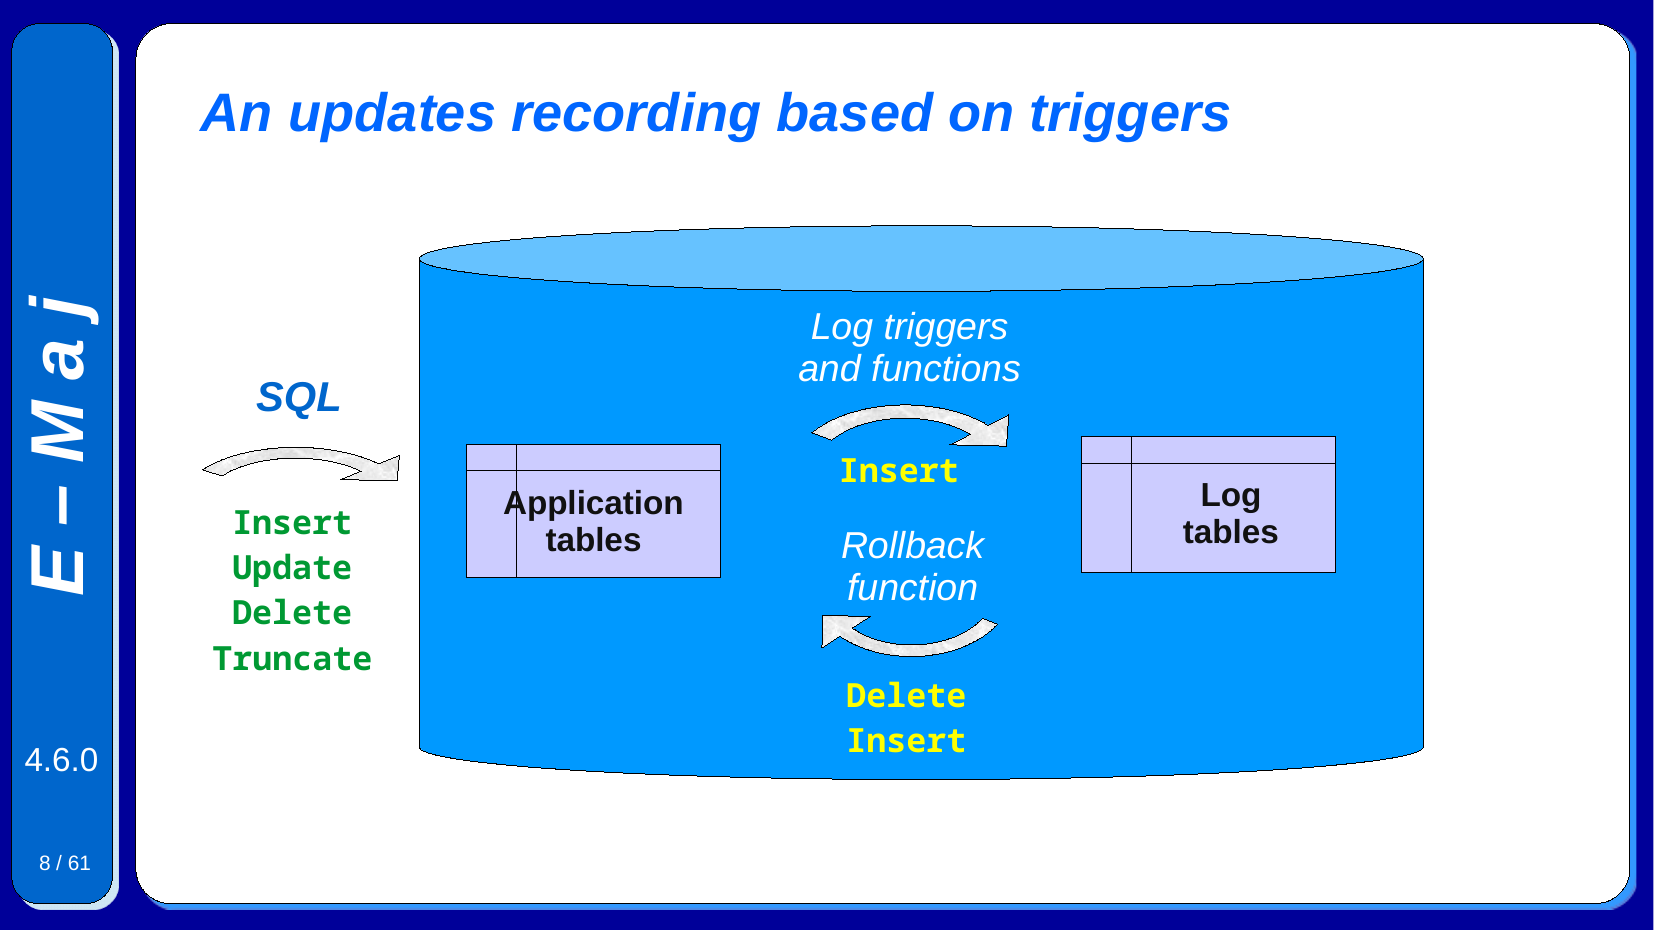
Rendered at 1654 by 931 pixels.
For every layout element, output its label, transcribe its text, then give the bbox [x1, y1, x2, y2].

text_box Log triggers and functions [761, 298, 1058, 398]
text_box Rollback function [755, 516, 1070, 616]
text_box Delete Insert [802, 664, 1010, 759]
title An updates recording based on triggers [200, 34, 1575, 191]
text_box [419, 260, 1424, 780]
text_box Log tables [1138, 468, 1323, 561]
text_box SQL [194, 366, 404, 428]
text_box Application tables [448, 476, 739, 569]
text_box Insert Update Delete Truncate [183, 491, 402, 661]
text_box Insert [817, 439, 981, 494]
text_box [202, 447, 400, 481]
text_box table [419, 225, 1424, 292]
